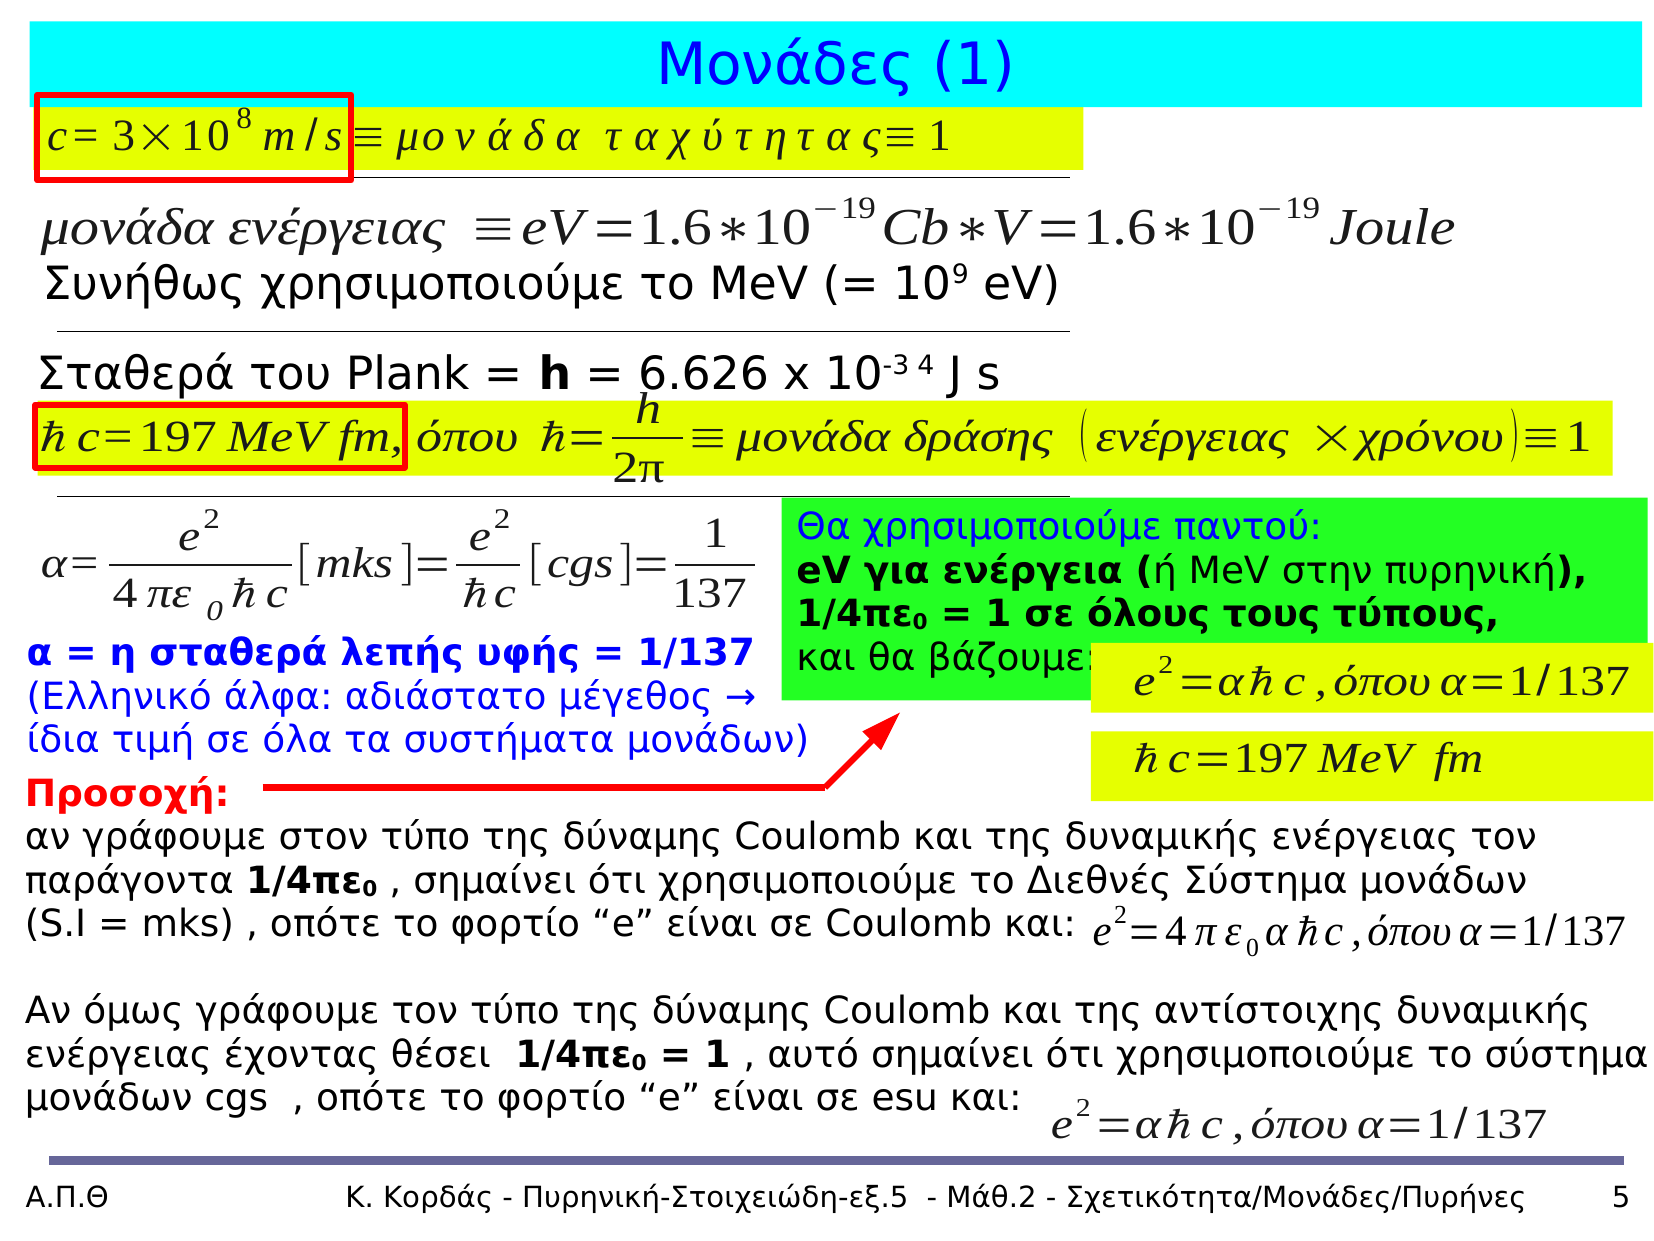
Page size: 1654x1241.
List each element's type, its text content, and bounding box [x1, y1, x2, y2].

chart [1081, 899, 1637, 961]
text_box α = η σταθερά λεπής υφής = 1/137 (Ελληνικό άλφα: αδιάστατο μέγεθος → ίδια τιμή σε όλα τα συστήματα μονάδων) [11, 623, 851, 771]
chart [1038, 1092, 1564, 1151]
text_box [983, 108, 1084, 170]
chart [27, 381, 1609, 497]
chart [354, 100, 983, 173]
chart [1120, 732, 1502, 785]
chart [22, 189, 1480, 260]
chart [28, 501, 776, 623]
chart [1120, 649, 1647, 708]
text_box Σταθερά του Plank = h = 6.626 x 10-3 4 J s [21, 339, 1016, 410]
text_box [1090, 642, 1654, 713]
text_box Θα χρησιμοποιούμε παντού: eV για ενέργεια (ή MeV στην πυρηνική), 1/4πε0 = 1 σε όλους τους τύπους, και θα βάζουμε: [781, 497, 1648, 701]
text_box Συνήθως χρησιμοποιούμε το MeV (= 109 eV) [27, 249, 1453, 319]
text_box [1609, 400, 1613, 476]
chart [40, 100, 348, 173]
chart [38, 410, 402, 465]
text_box [1090, 731, 1654, 802]
title Μονάδες (1) [29, 21, 1643, 108]
text_box Προσοχή: αν γράφουμε στον τύπο της δύναμης Coulomb και της δυναμικής ενέργειας τον παράγοντα 1/4πε0 , σημαίνει ότι χρησιμοποιούμε το Διεθνές Σύστημα μονάδων (S.I = mks) , οπότε το φορτίο “e” είναι σε Coulomb και: Αν όμως γράφουμε τον τύπο της δύναμης Coulomb και της αντίστοιχης δυναμικής ενέργειας έχοντας θέσει 1/4πε0 = 1 , αυτό σημαίνει ότι χρησιμοποιούμε το σύστημα μονάδων cgs , οπότε το φορτίο “e” είναι σε esu και: [10, 763, 1654, 1155]
